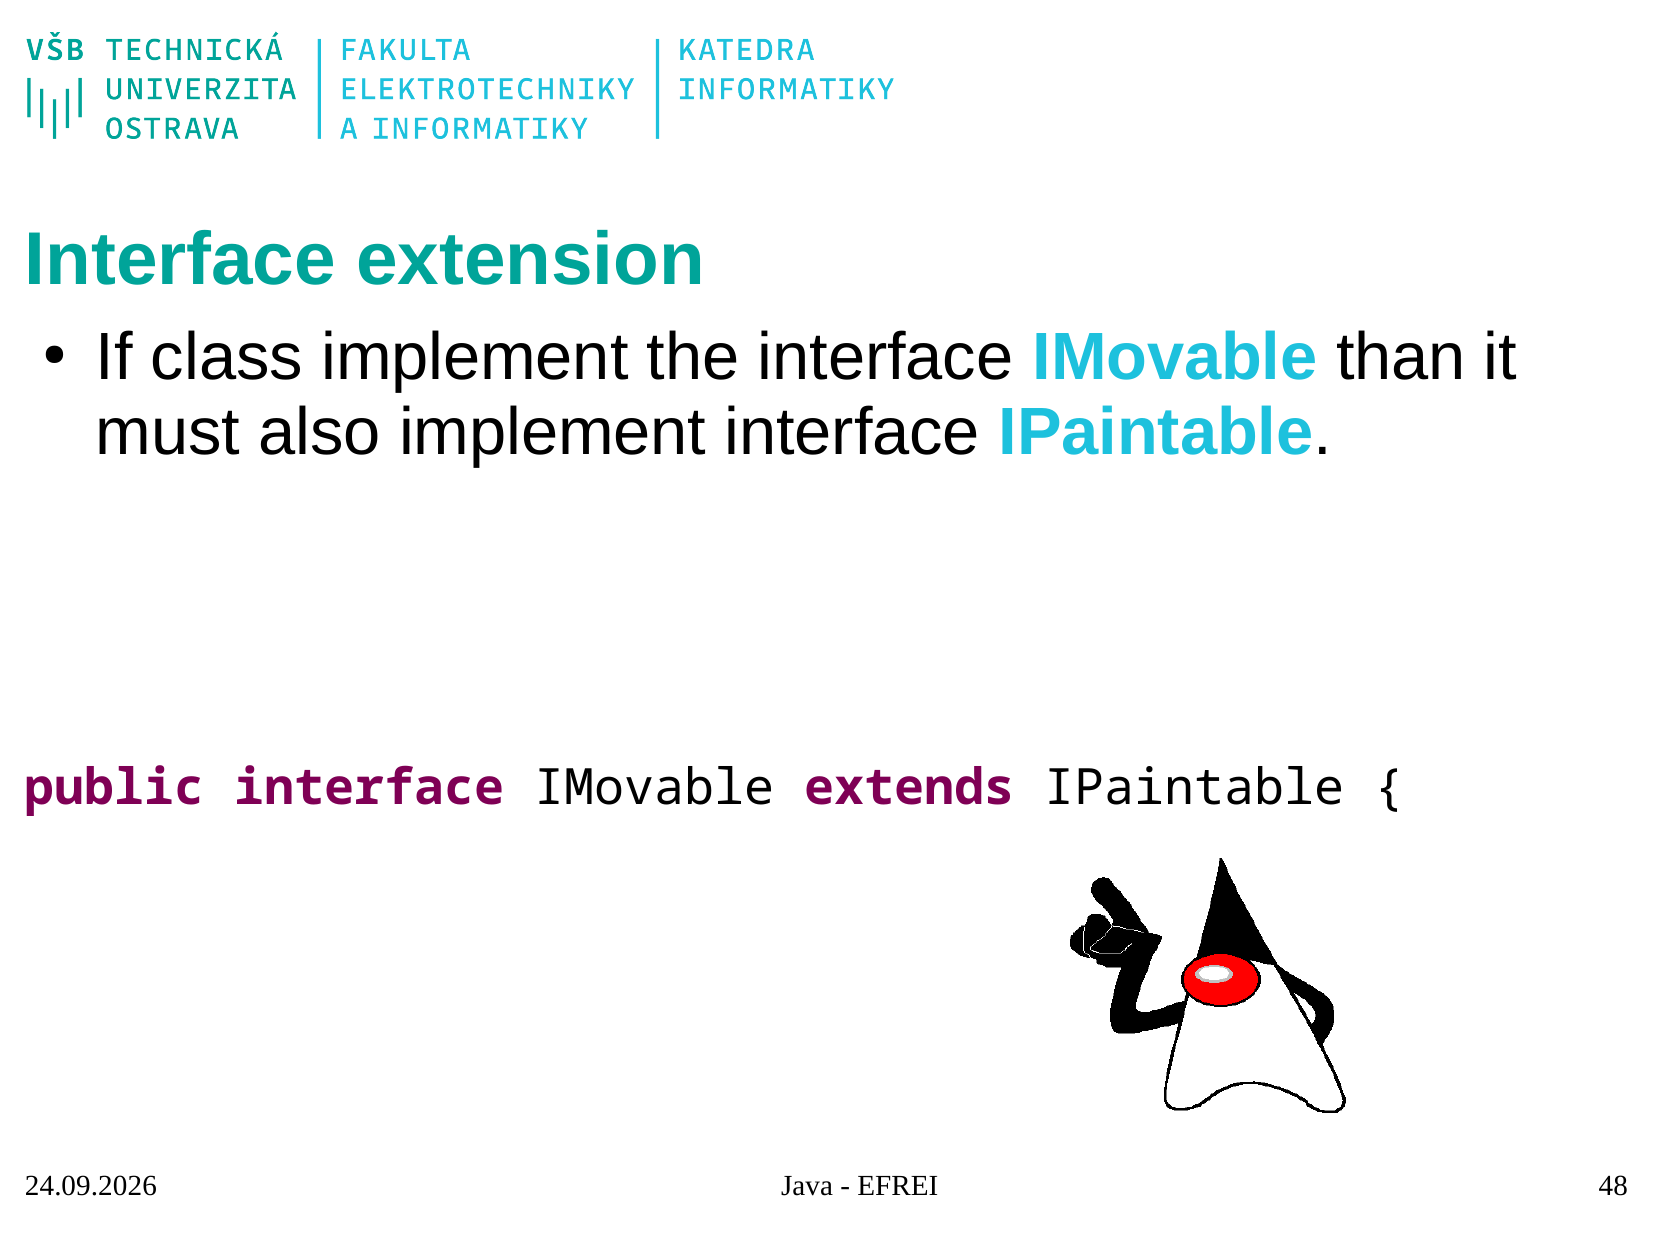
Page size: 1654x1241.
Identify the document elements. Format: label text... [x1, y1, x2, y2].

picture [1035, 835, 1377, 1128]
list If class implement the interface IMovable than it must also implement interface IPaintable. [24, 318, 1629, 714]
list public interface IMovable extends IPaintable { [24, 750, 1629, 1145]
title Interface extension [24, 169, 1629, 300]
picture [26, 31, 894, 139]
